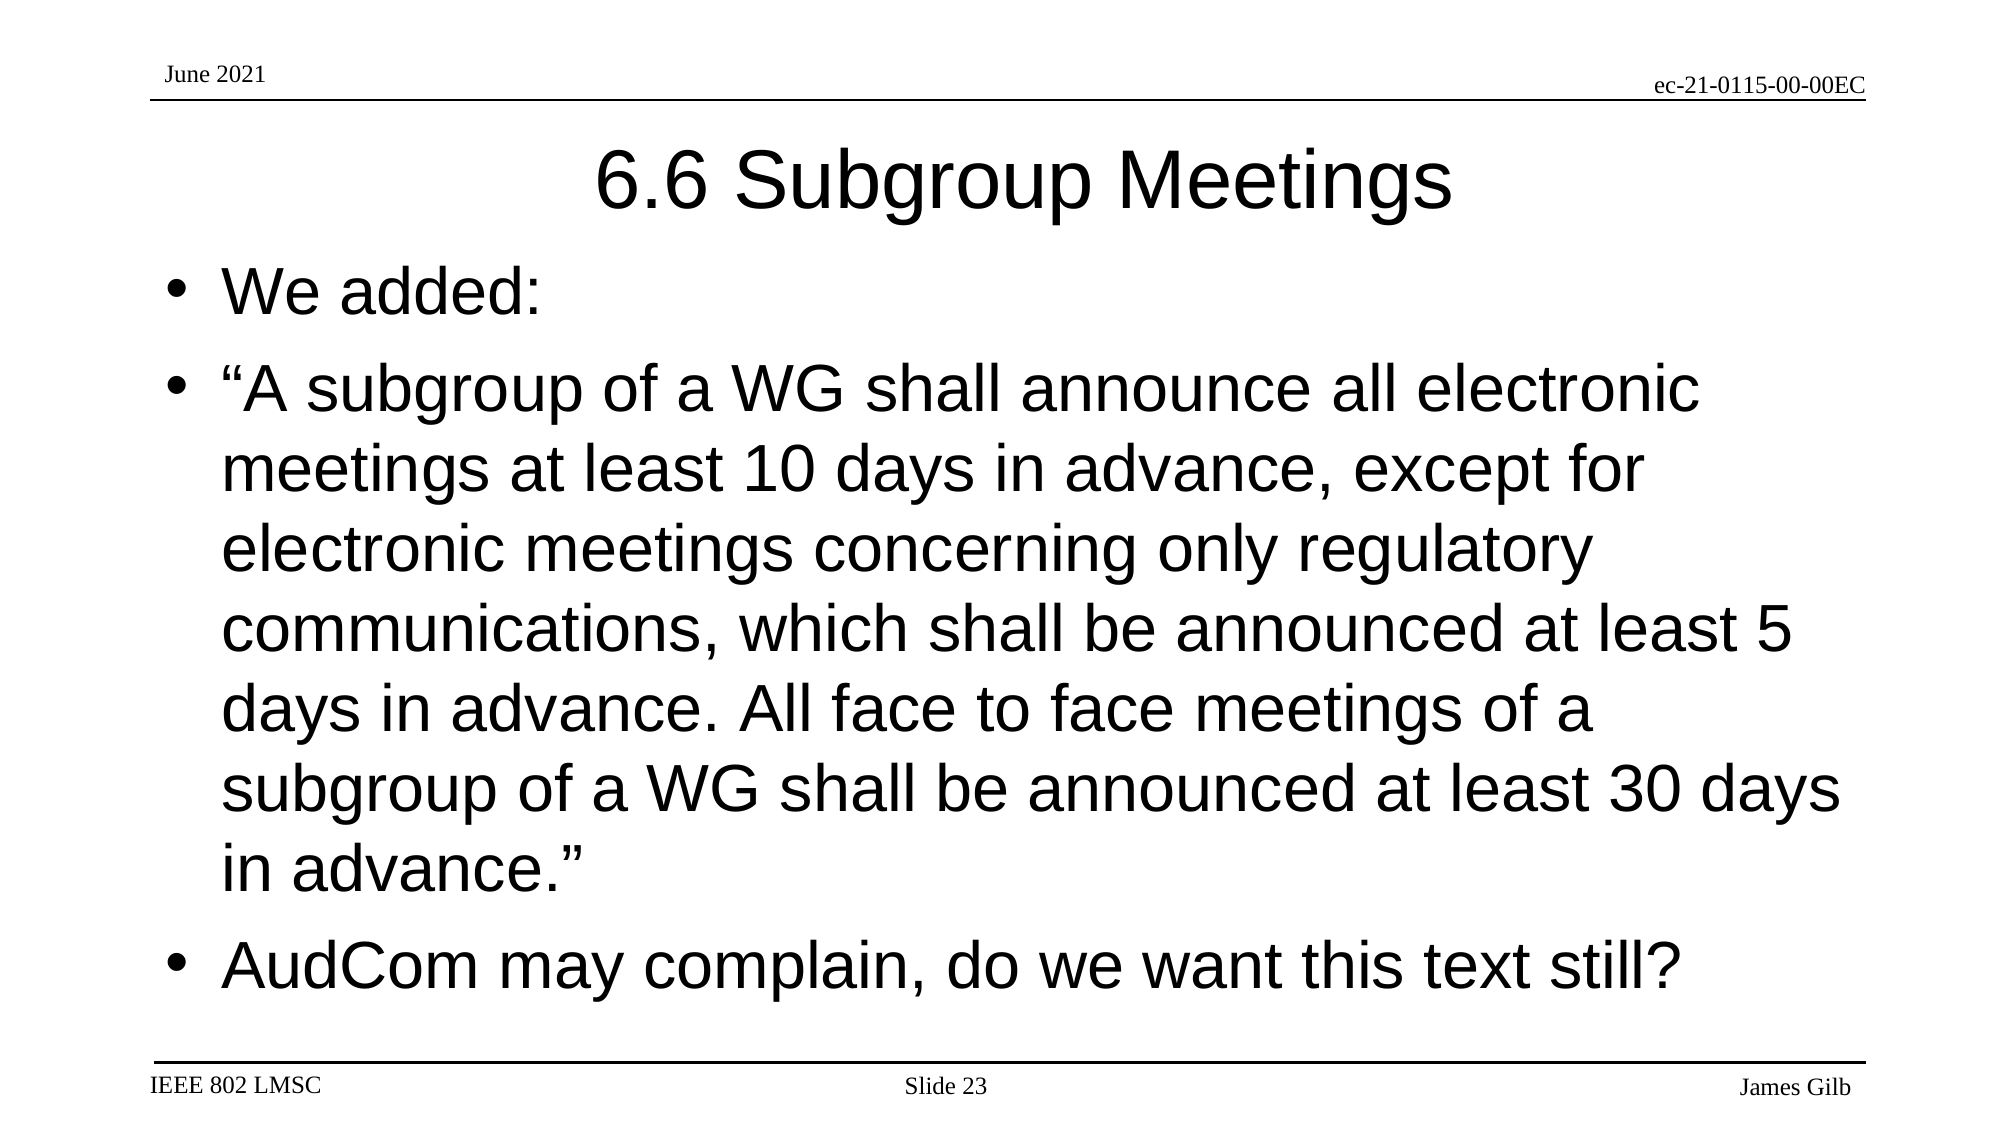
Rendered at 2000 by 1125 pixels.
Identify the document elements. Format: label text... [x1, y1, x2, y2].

title 6.6 Subgroup Meetings [149, 112, 1900, 238]
list We added: “A subgroup of a WG shall announce all electronic meetings at least 10 days in advance, except for electronic meetings concerning only regulatory communications, which shall be announced at least 5 days in advance. All face to face meetings of a subgroup of a WG shall be announced at least 30 days in advance.” AudCom may complain, do we want this text still? [149, 239, 1900, 1051]
